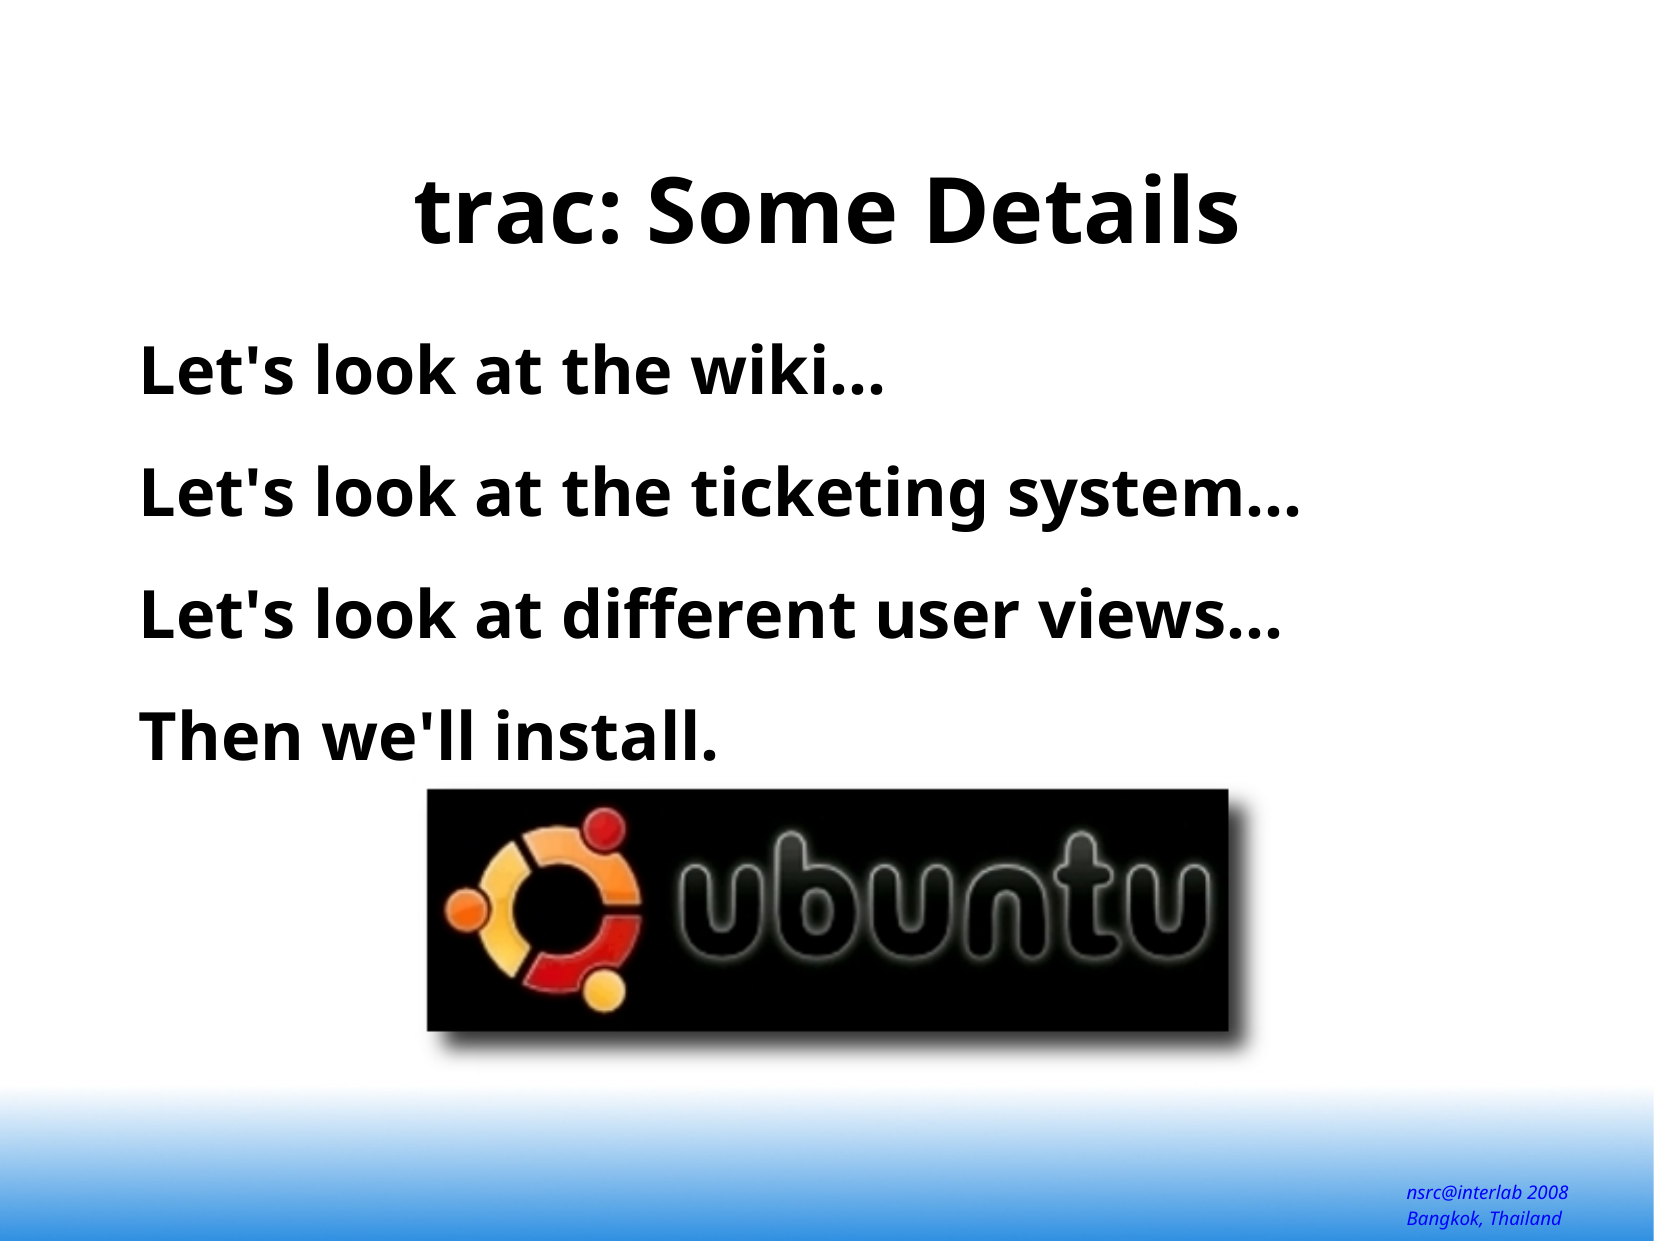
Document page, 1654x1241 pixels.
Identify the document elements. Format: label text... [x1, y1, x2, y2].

list Let's look at the wiki... Let's look at the ticketing system... Let's look at different user views... Then we'll install. [121, 321, 1559, 1111]
picture [0, 1083, 1654, 1241]
title trac: Some Details [121, 102, 1534, 311]
picture [413, 775, 1277, 1080]
